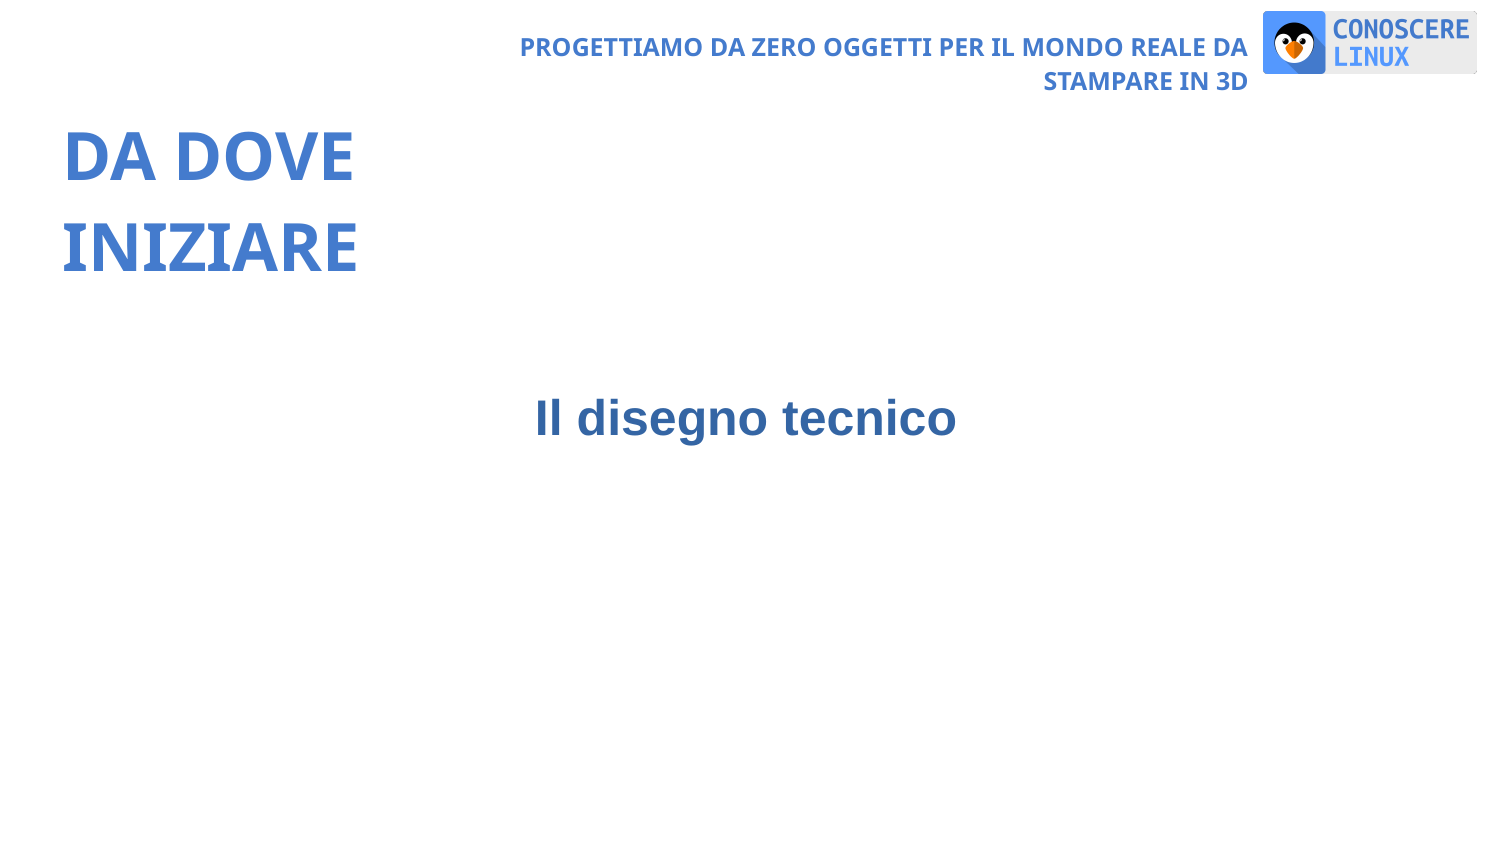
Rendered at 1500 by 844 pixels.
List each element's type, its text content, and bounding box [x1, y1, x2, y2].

picture [1263, 11, 1477, 74]
text_box DA DOVE INIZIARE [47, 102, 603, 189]
text_box PROGETTIAMO DA ZERO OGGETTI PER IL MONDO REALE DA STAMPARE IN 3D [437, 21, 1264, 91]
title Il disegno tecnico [47, 307, 1445, 461]
